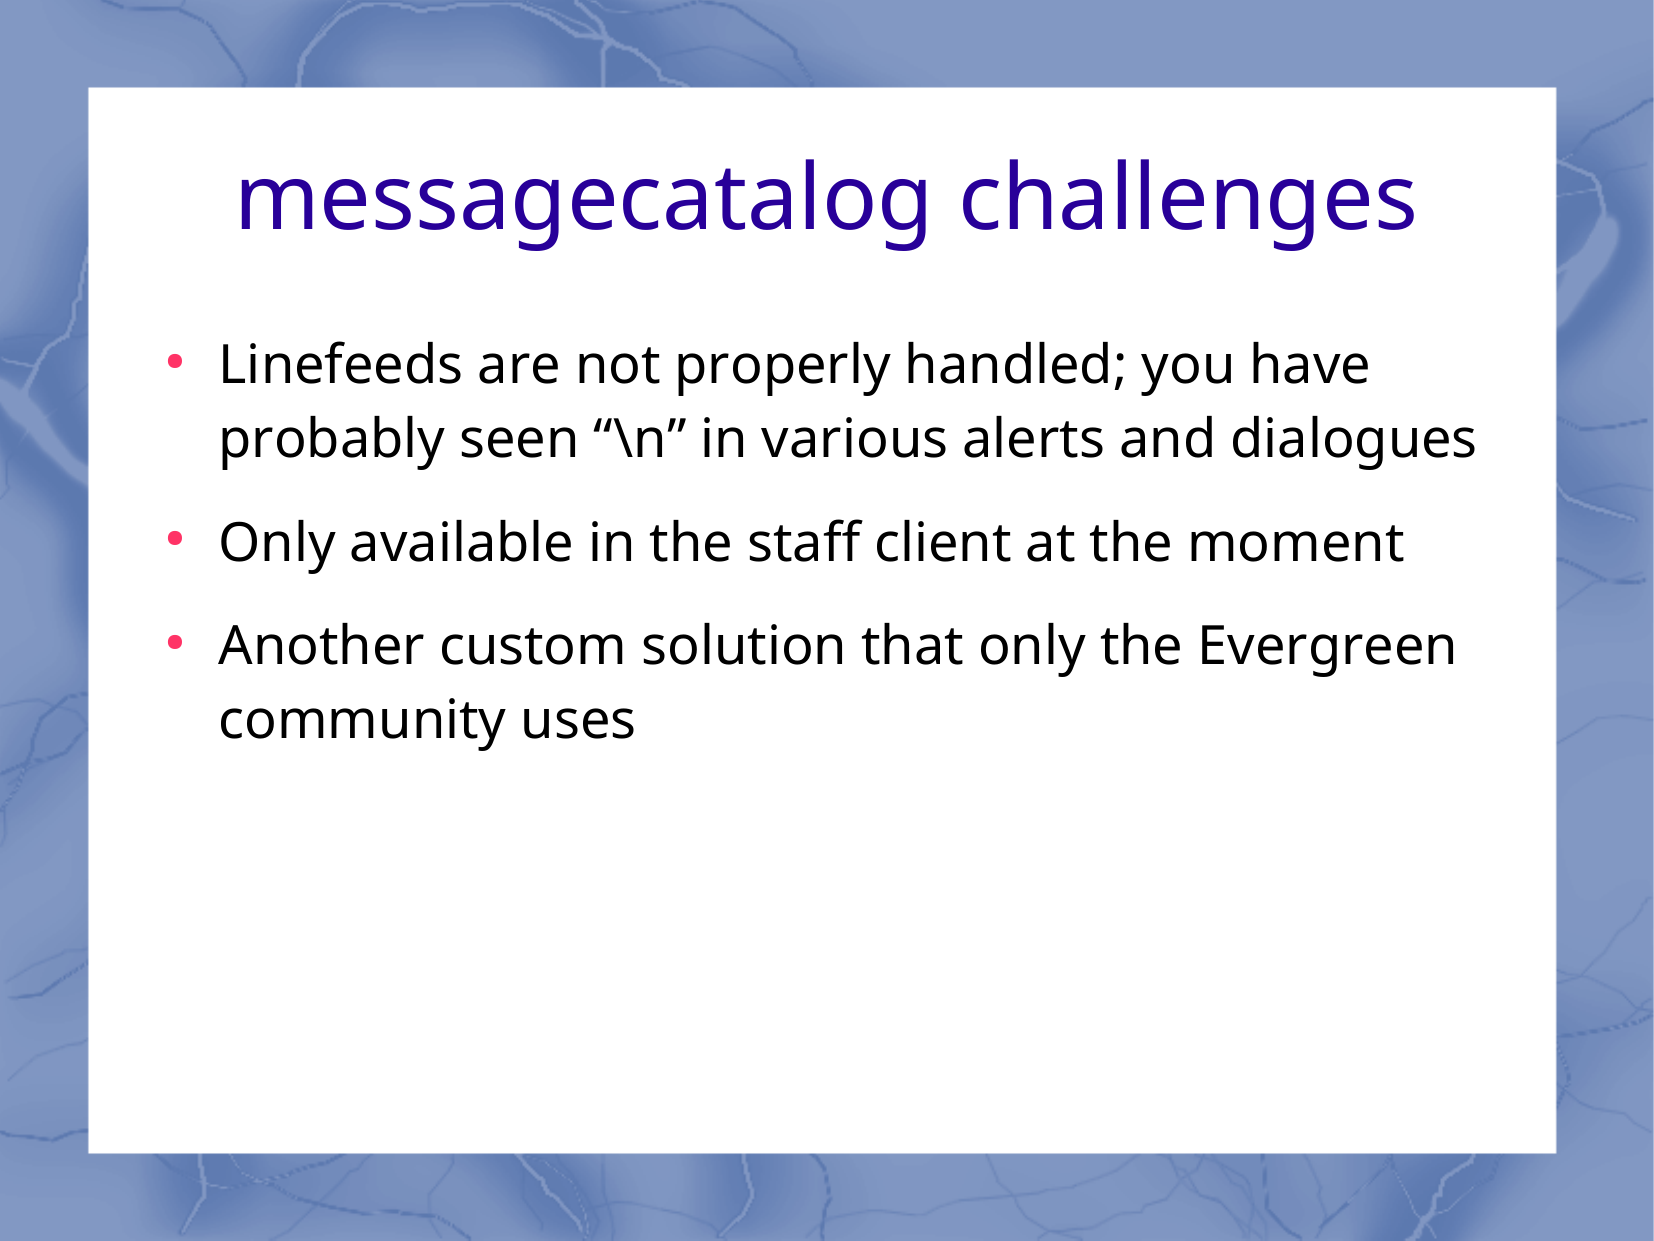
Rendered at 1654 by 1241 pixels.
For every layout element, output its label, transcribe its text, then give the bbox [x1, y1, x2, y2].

picture [0, 0, 1654, 1241]
title messagecatalog challenges [118, 98, 1536, 291]
list Linefeeds are not properly handled; you have probably seen “\n” in various alerts and dialogues Only available in the staff client at the moment Another custom solution that only the Evergreen community uses [147, 325, 1506, 1130]
